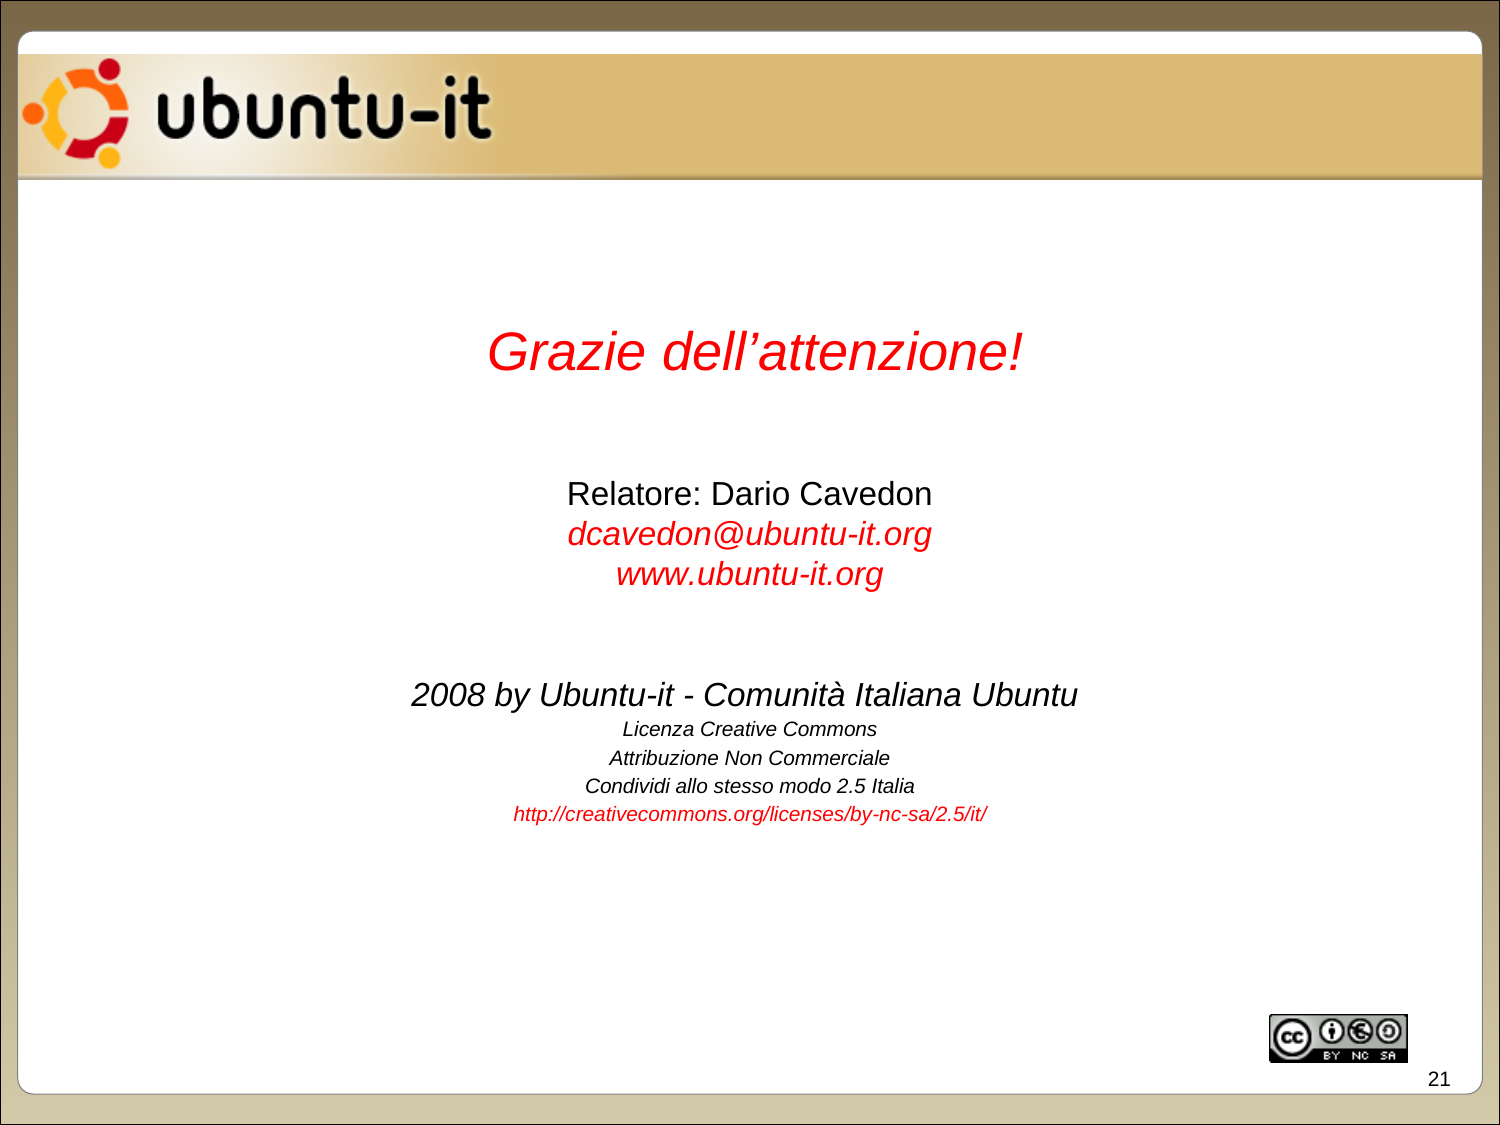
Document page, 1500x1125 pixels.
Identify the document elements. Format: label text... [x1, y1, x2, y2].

title Grazie dell’attenzione! [29, 307, 1483, 392]
picture [1269, 1014, 1408, 1063]
picture [18, 54, 1483, 180]
list Relatore: Dario Cavedon dcavedon@ubuntu-it.org www.ubuntu-it.org 2008 by Ubuntu-it - Comunità Italiana Ubuntu Licenza Creative Commons Attribuzione Non Commerciale Condividi allo stesso modo 2.5 Italia http://creativecommons.org/licenses/by-nc-sa/2.5/it/ [301, 472, 1199, 877]
